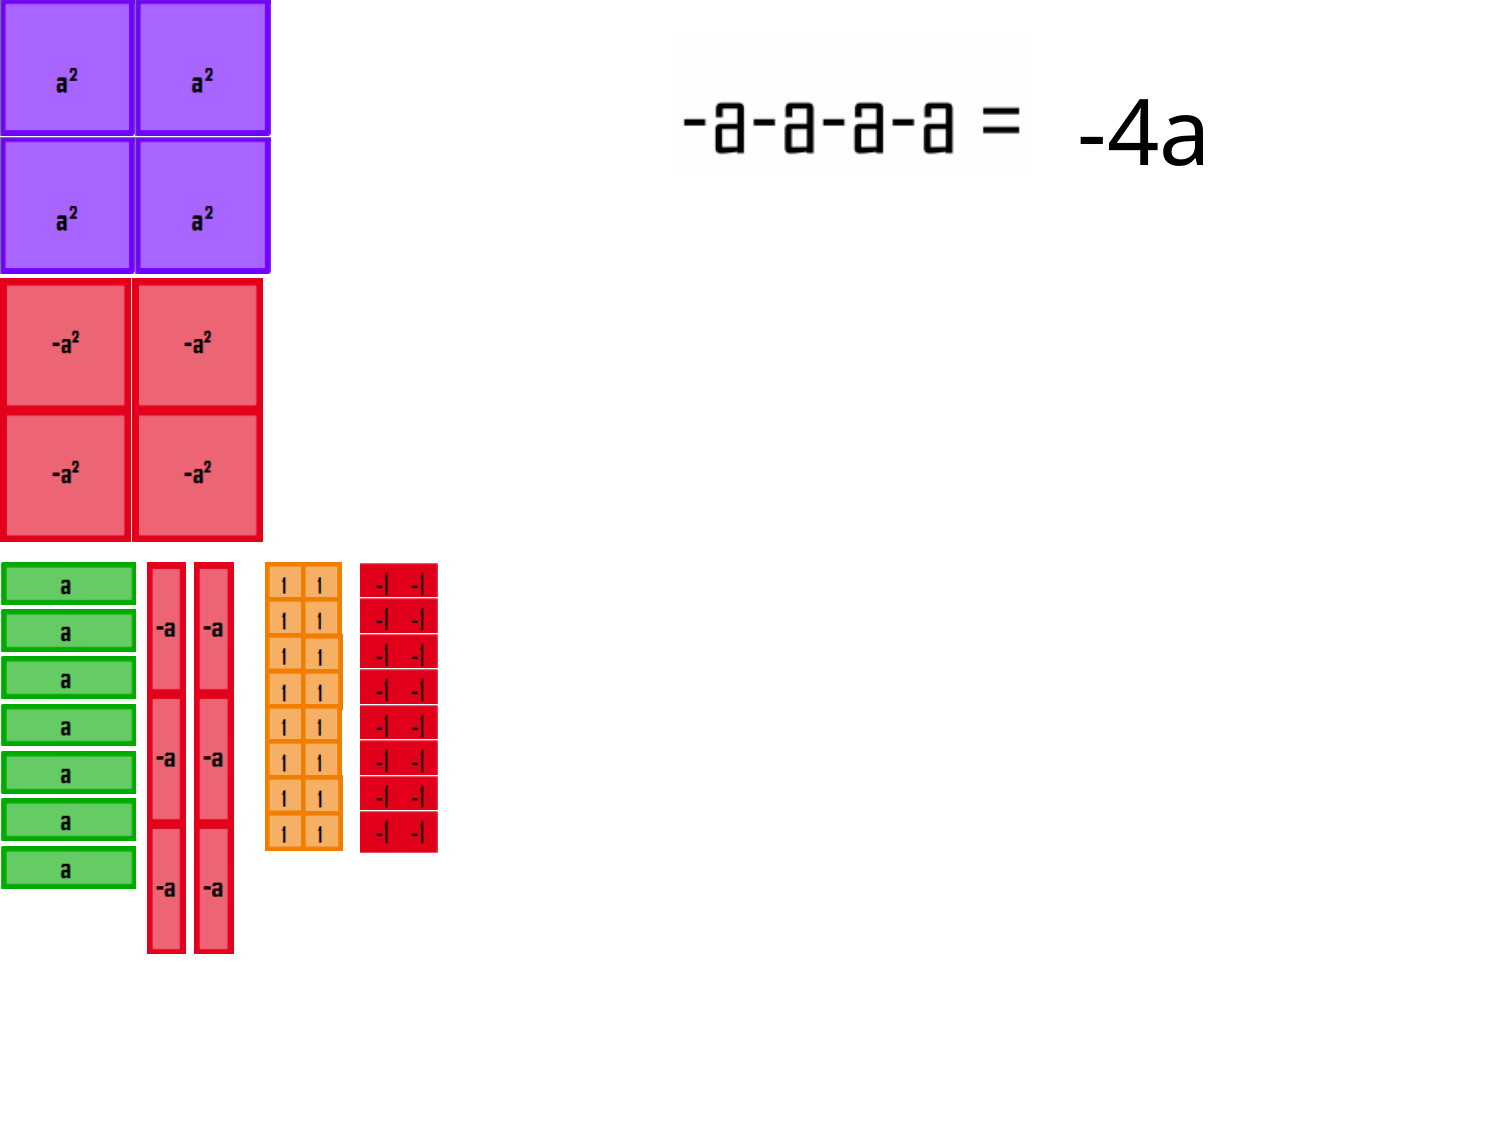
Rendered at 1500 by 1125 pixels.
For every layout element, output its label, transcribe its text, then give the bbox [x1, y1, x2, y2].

picture [655, 30, 1032, 170]
picture [194, 562, 234, 954]
picture [0, 278, 131, 542]
picture [360, 562, 438, 854]
picture [265, 562, 343, 851]
picture [147, 562, 186, 954]
picture [0, 751, 136, 794]
picture [0, 0, 271, 136]
picture [132, 278, 263, 542]
picture [0, 798, 136, 841]
text_box -4a [1063, 66, 1227, 192]
picture [0, 656, 136, 699]
picture [0, 137, 271, 274]
picture [0, 704, 136, 747]
picture [0, 846, 136, 889]
picture [0, 562, 136, 605]
picture [0, 609, 136, 652]
